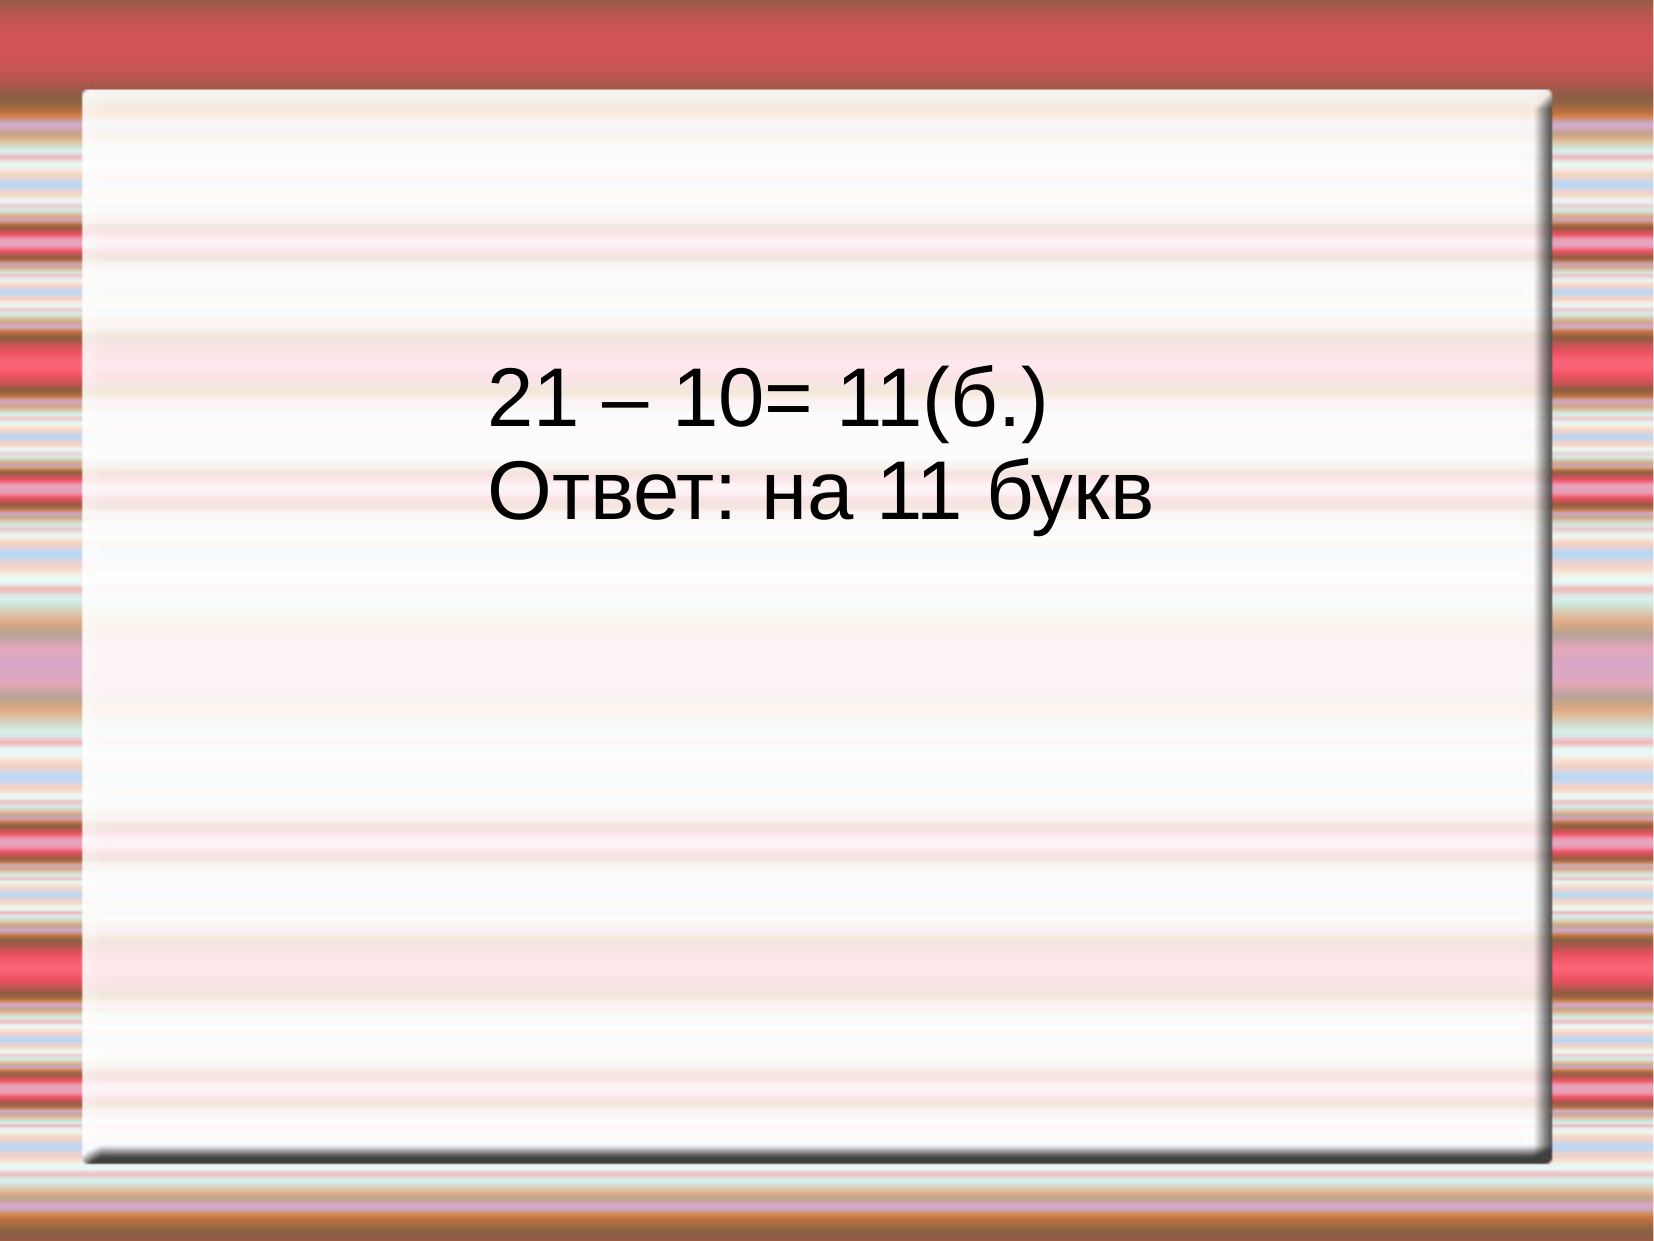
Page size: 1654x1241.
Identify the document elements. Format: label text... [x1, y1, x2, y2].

text_box 21 – 10= 11(б.) Ответ: на 11 букв [472, 343, 1359, 591]
picture [0, 0, 1654, 1241]
